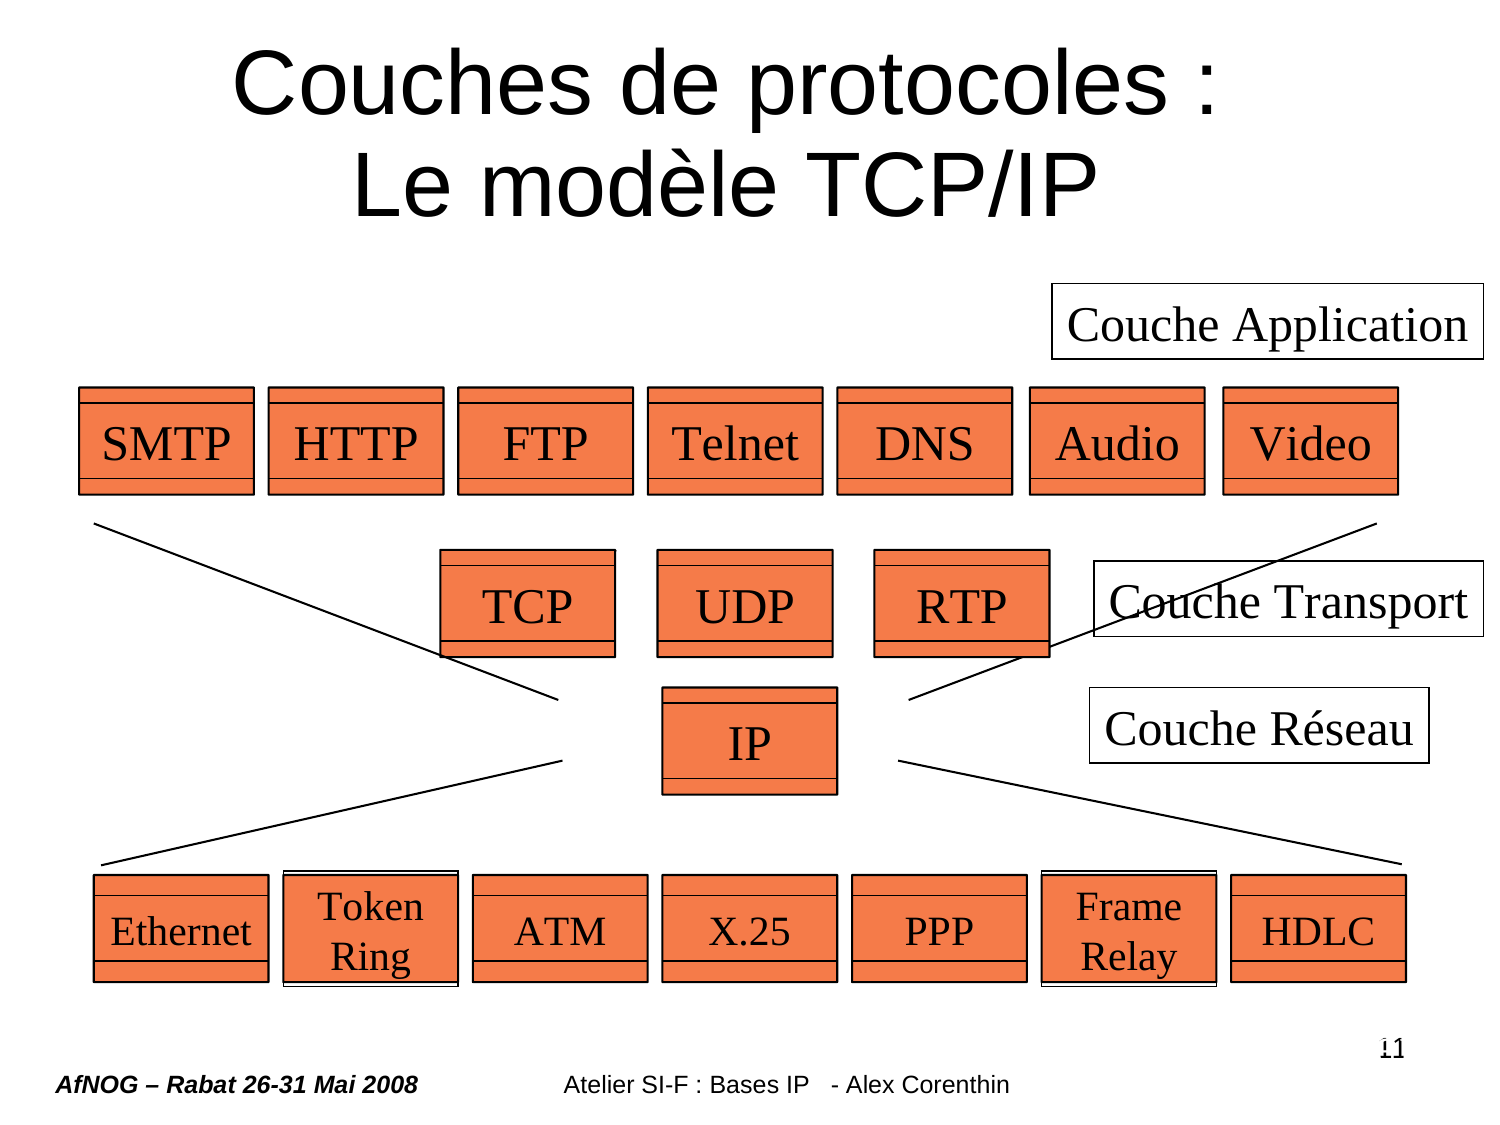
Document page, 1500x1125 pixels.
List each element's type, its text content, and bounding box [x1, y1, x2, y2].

text_box HDLC [1231, 895, 1406, 962]
text_box [874, 642, 1050, 658]
text_box [662, 875, 838, 895]
text_box [1029, 479, 1205, 495]
text_box Audio [1029, 403, 1205, 479]
text_box Frame Relay [1041, 871, 1217, 987]
text_box [1223, 387, 1399, 403]
text_box X.25 [662, 895, 838, 962]
text_box PPP [852, 895, 1027, 962]
text_box [662, 962, 838, 983]
text_box DNS [837, 403, 1013, 479]
text_box [662, 687, 838, 703]
text_box [647, 387, 823, 403]
text_box ATM [472, 895, 648, 962]
text_box [852, 875, 1027, 895]
text_box [440, 549, 616, 565]
text_box RTP [874, 565, 1050, 642]
text_box Couche Application [1052, 283, 1484, 359]
text_box [1223, 479, 1399, 495]
text_box UDP [657, 565, 833, 642]
text_box [93, 875, 269, 895]
text_box Couche Transport [1093, 560, 1484, 637]
text_box [852, 962, 1027, 983]
text_box [874, 549, 1050, 565]
title Couches de protocoles : Le modèle TCP/IP [89, 8, 1365, 244]
text_box Telnet [647, 403, 823, 479]
text_box [458, 387, 634, 403]
text_box TCP [440, 565, 616, 642]
text_box Ethernet [93, 895, 269, 962]
text_box Token Ring [283, 871, 459, 987]
text_box [1231, 875, 1406, 895]
text_box [837, 479, 1013, 495]
text_box [93, 962, 269, 983]
text_box [79, 387, 254, 403]
text_box [657, 549, 833, 565]
text_box [458, 479, 634, 495]
text_box IP [662, 703, 838, 779]
text_box SMTP [79, 403, 254, 479]
text_box Data link layer [1057, 999, 1434, 1086]
text_box Video [1223, 403, 1399, 479]
text_box HTTP [268, 403, 444, 479]
text_box [472, 962, 648, 983]
text_box Couche Réseau [1089, 687, 1429, 763]
text_box [1029, 387, 1205, 403]
text_box [472, 875, 648, 895]
text_box [657, 642, 833, 658]
text_box [1231, 962, 1406, 983]
text_box [440, 642, 616, 658]
text_box FTP [458, 403, 634, 479]
text_box [268, 479, 444, 495]
text_box [79, 479, 254, 495]
text_box [268, 387, 444, 403]
text_box [647, 479, 823, 495]
text_box [662, 779, 838, 795]
text_box [837, 387, 1013, 403]
